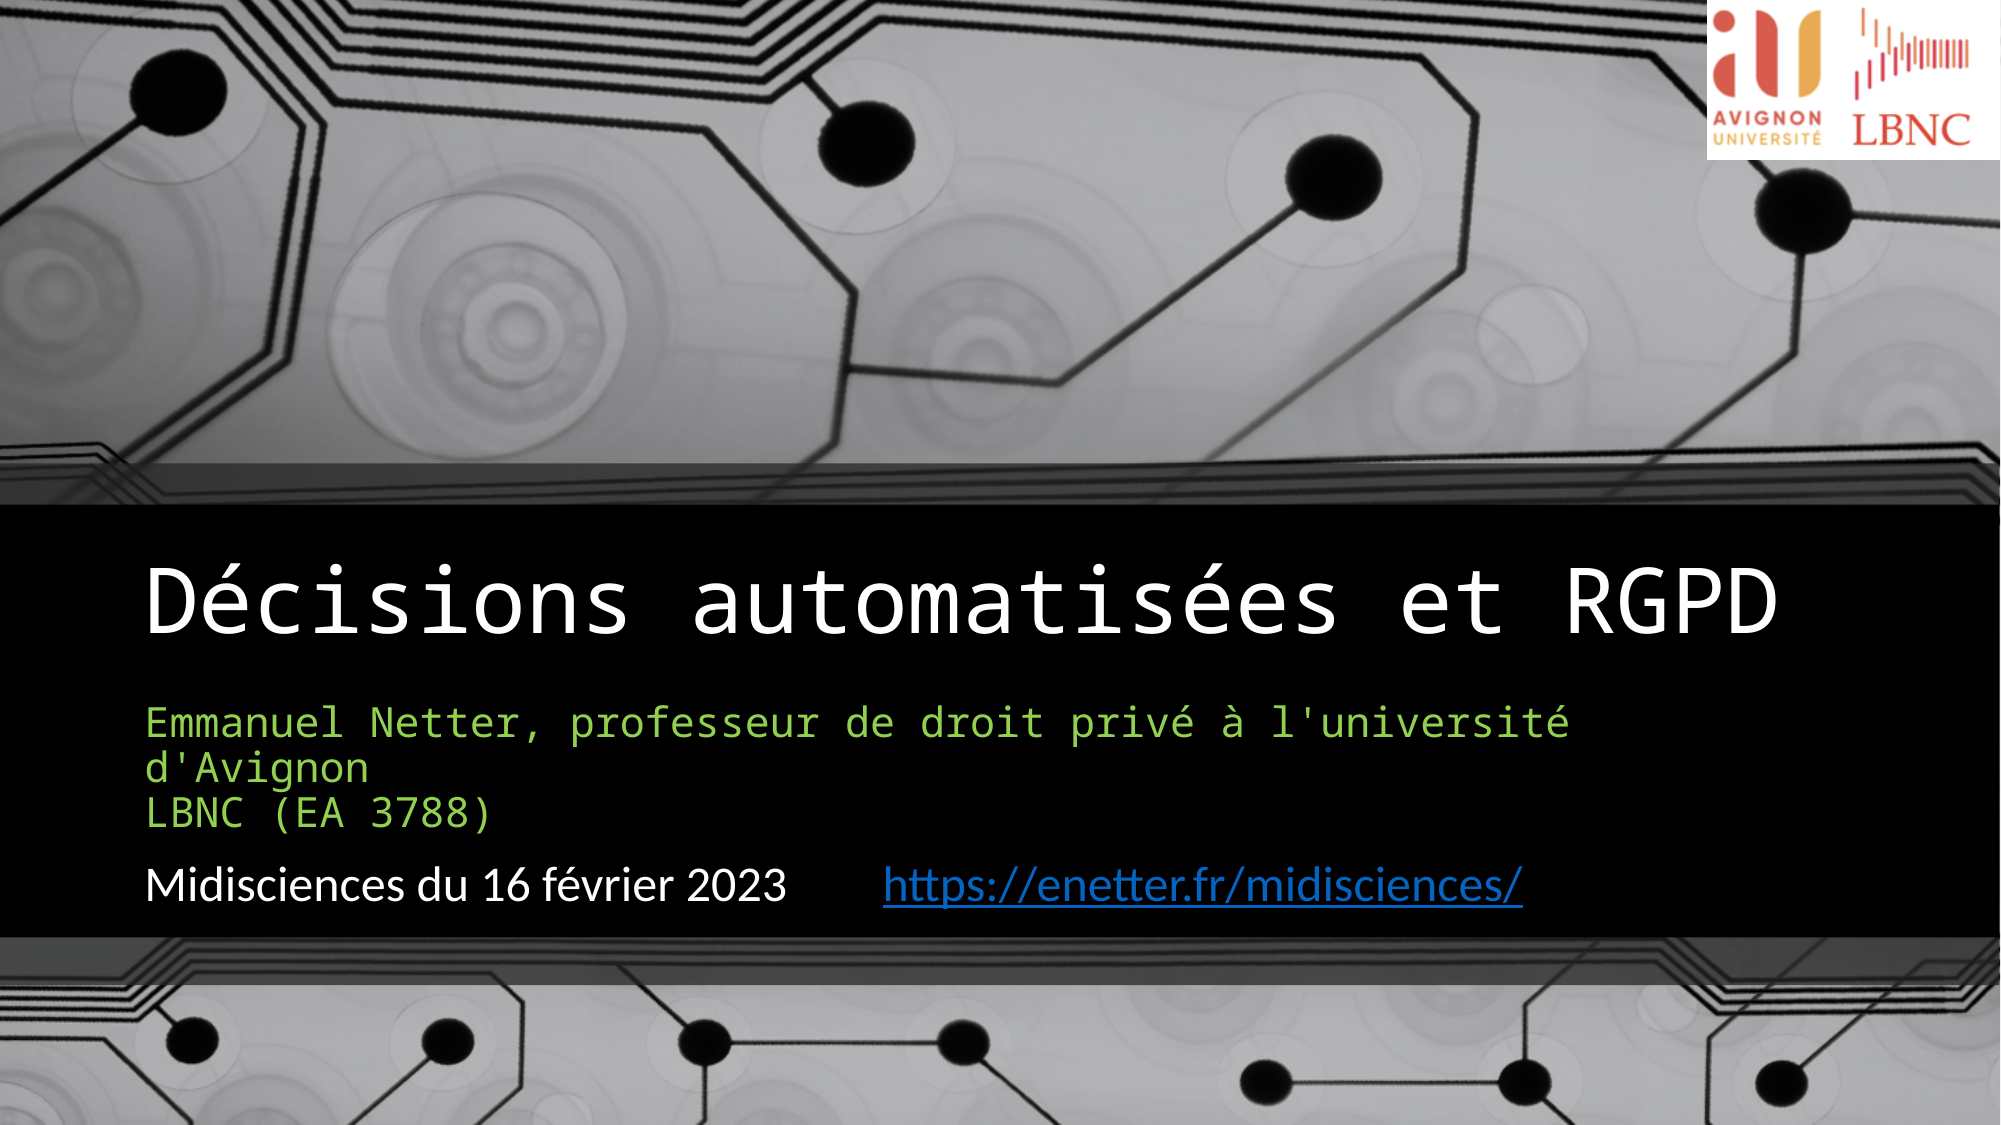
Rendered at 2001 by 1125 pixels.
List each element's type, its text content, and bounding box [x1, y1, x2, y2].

subtitle Emmanuel Netter, professeur de droit privé à l'université d'Avignon LBNC (EA 3788) [129, 693, 1716, 807]
text_box Midisciences du 16 février 2023 https://enetter.fr/midisciences/ ‎ [129, 844, 1895, 965]
picture [0, 0, 2001, 1125]
title Décisions automatisées et RGPD [129, 540, 1895, 659]
